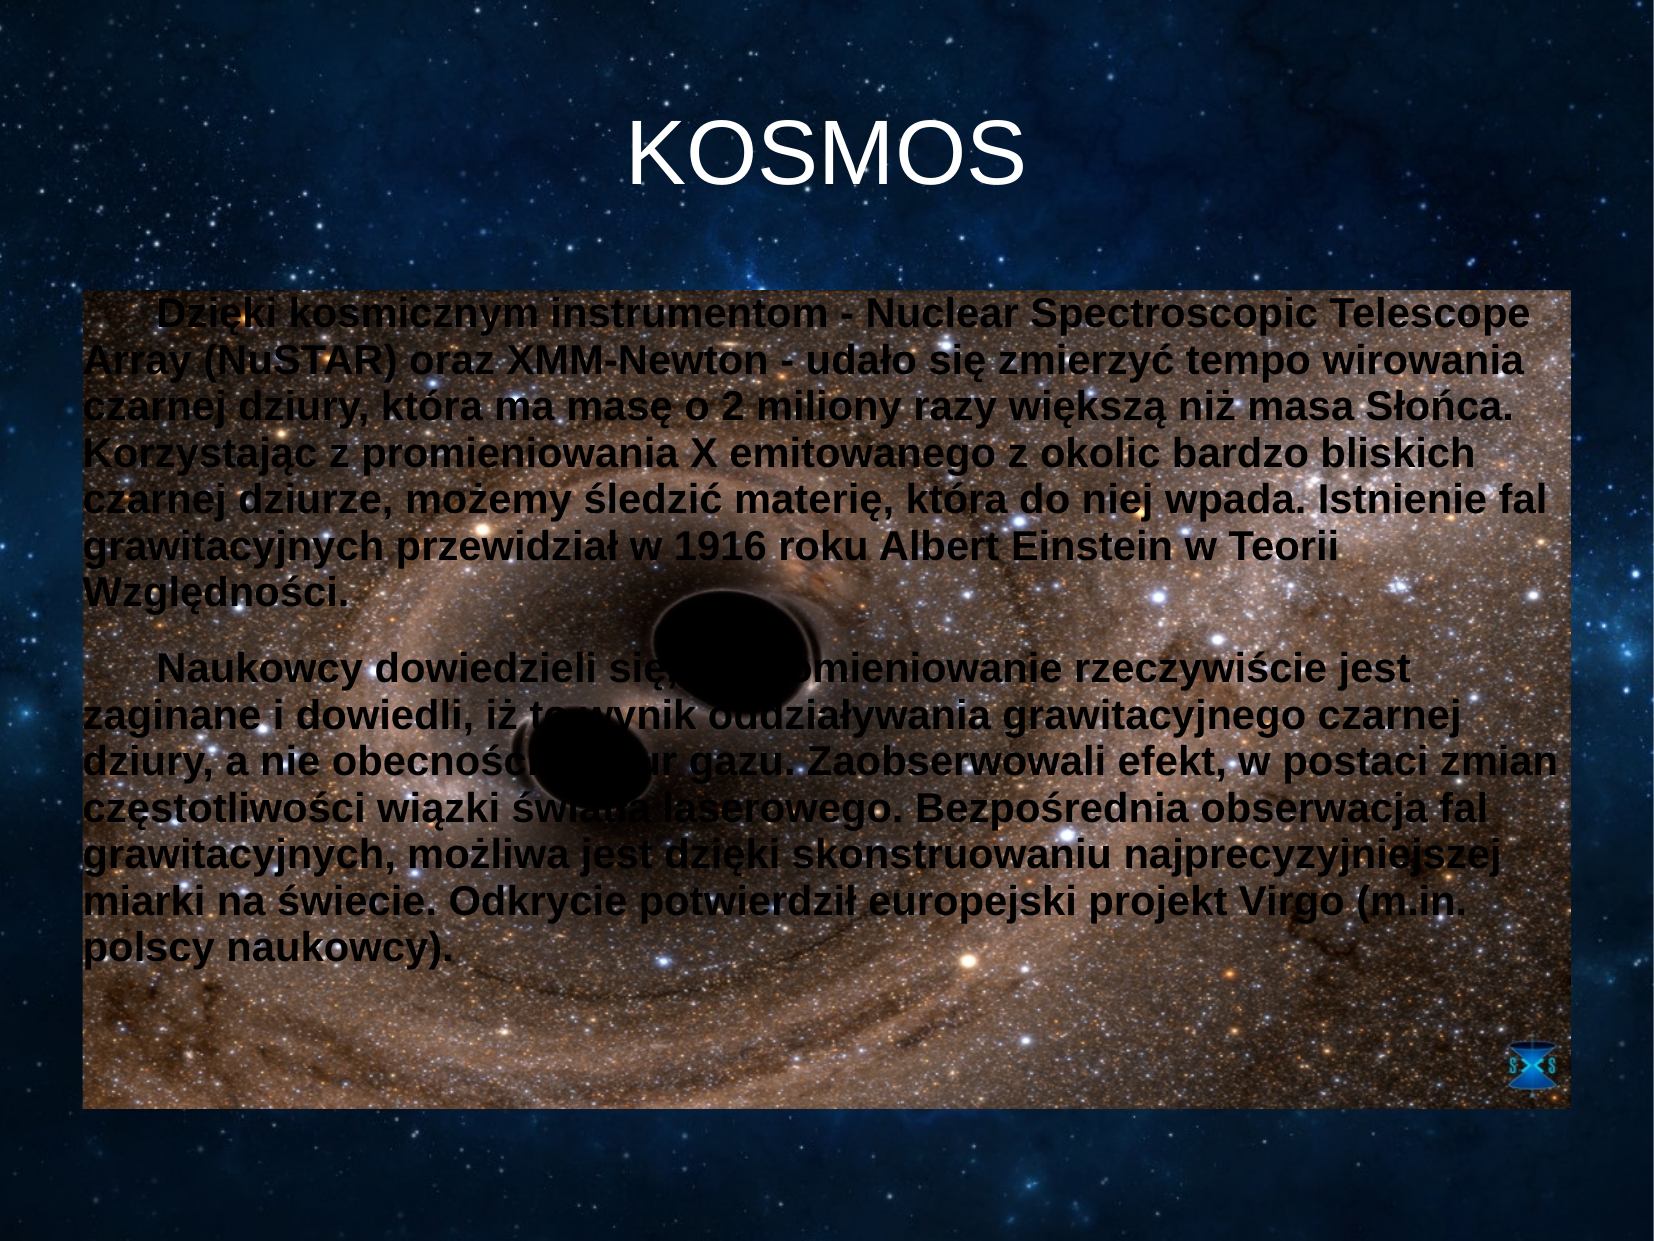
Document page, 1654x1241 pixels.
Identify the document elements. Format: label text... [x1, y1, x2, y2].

picture [0, 0, 1654, 1241]
list Dzięki kosmicznym instrumentom - Nuclear Spectroscopic Telescope Array (NuSTAR) oraz XMM-Newton - udało się zmierzyć tempo wirowania czarnej dziury, która ma masę o 2 miliony razy większą niż masa Słońca. Korzystając z promieniowania X emitowanego z okolic bardzo bliskich czarnej dziurze, możemy śledzić materię, która do niej wpada. Istnienie fal grawitacyjnych przewidział w 1916 roku Albert Einstein w Teorii Względności. Naukowcy dowiedzieli się, że promieniowanie rzeczywiście jest zaginane i dowiedli, iż to wynik oddziaływania grawitacyjnego czarnej dziury, a nie obecności chmur gazu. Zaobserwowali efekt, w postaci zmian częstotliwości wiązki światła laserowego. Bezpośrednia obserwacja fal grawitacyjnych, możliwa jest dzięki skonstruowaniu najprecyzyjniejszej miarki na świecie. Odkrycie potwierdził europejski projekt Virgo (m.in. polscy naukowcy). [82, 290, 1571, 1109]
title KOSMOS [82, 49, 1571, 257]
